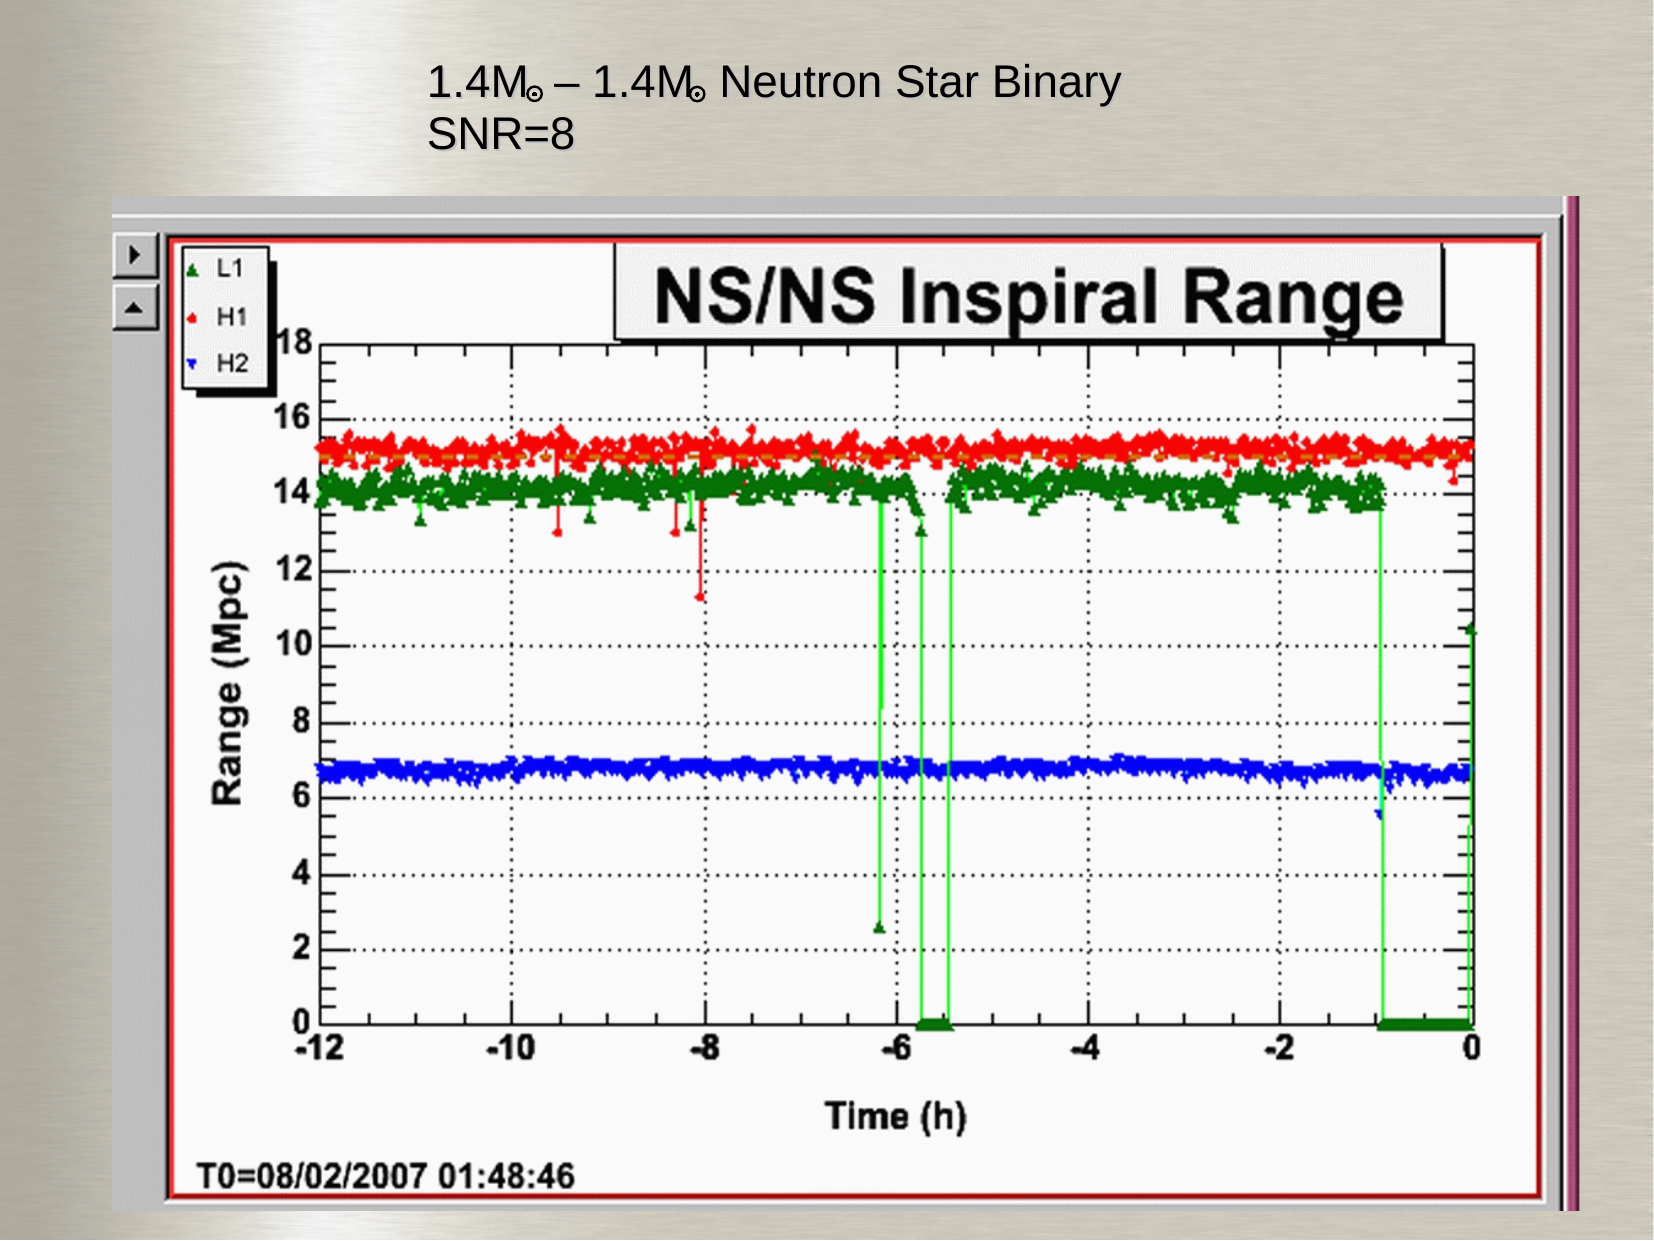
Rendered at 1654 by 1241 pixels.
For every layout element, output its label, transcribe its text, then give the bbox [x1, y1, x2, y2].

text_box 1.4M – 1.4M Neutron Star Binary SNR=8 [412, 49, 1137, 167]
picture [0, 0, 1654, 1240]
